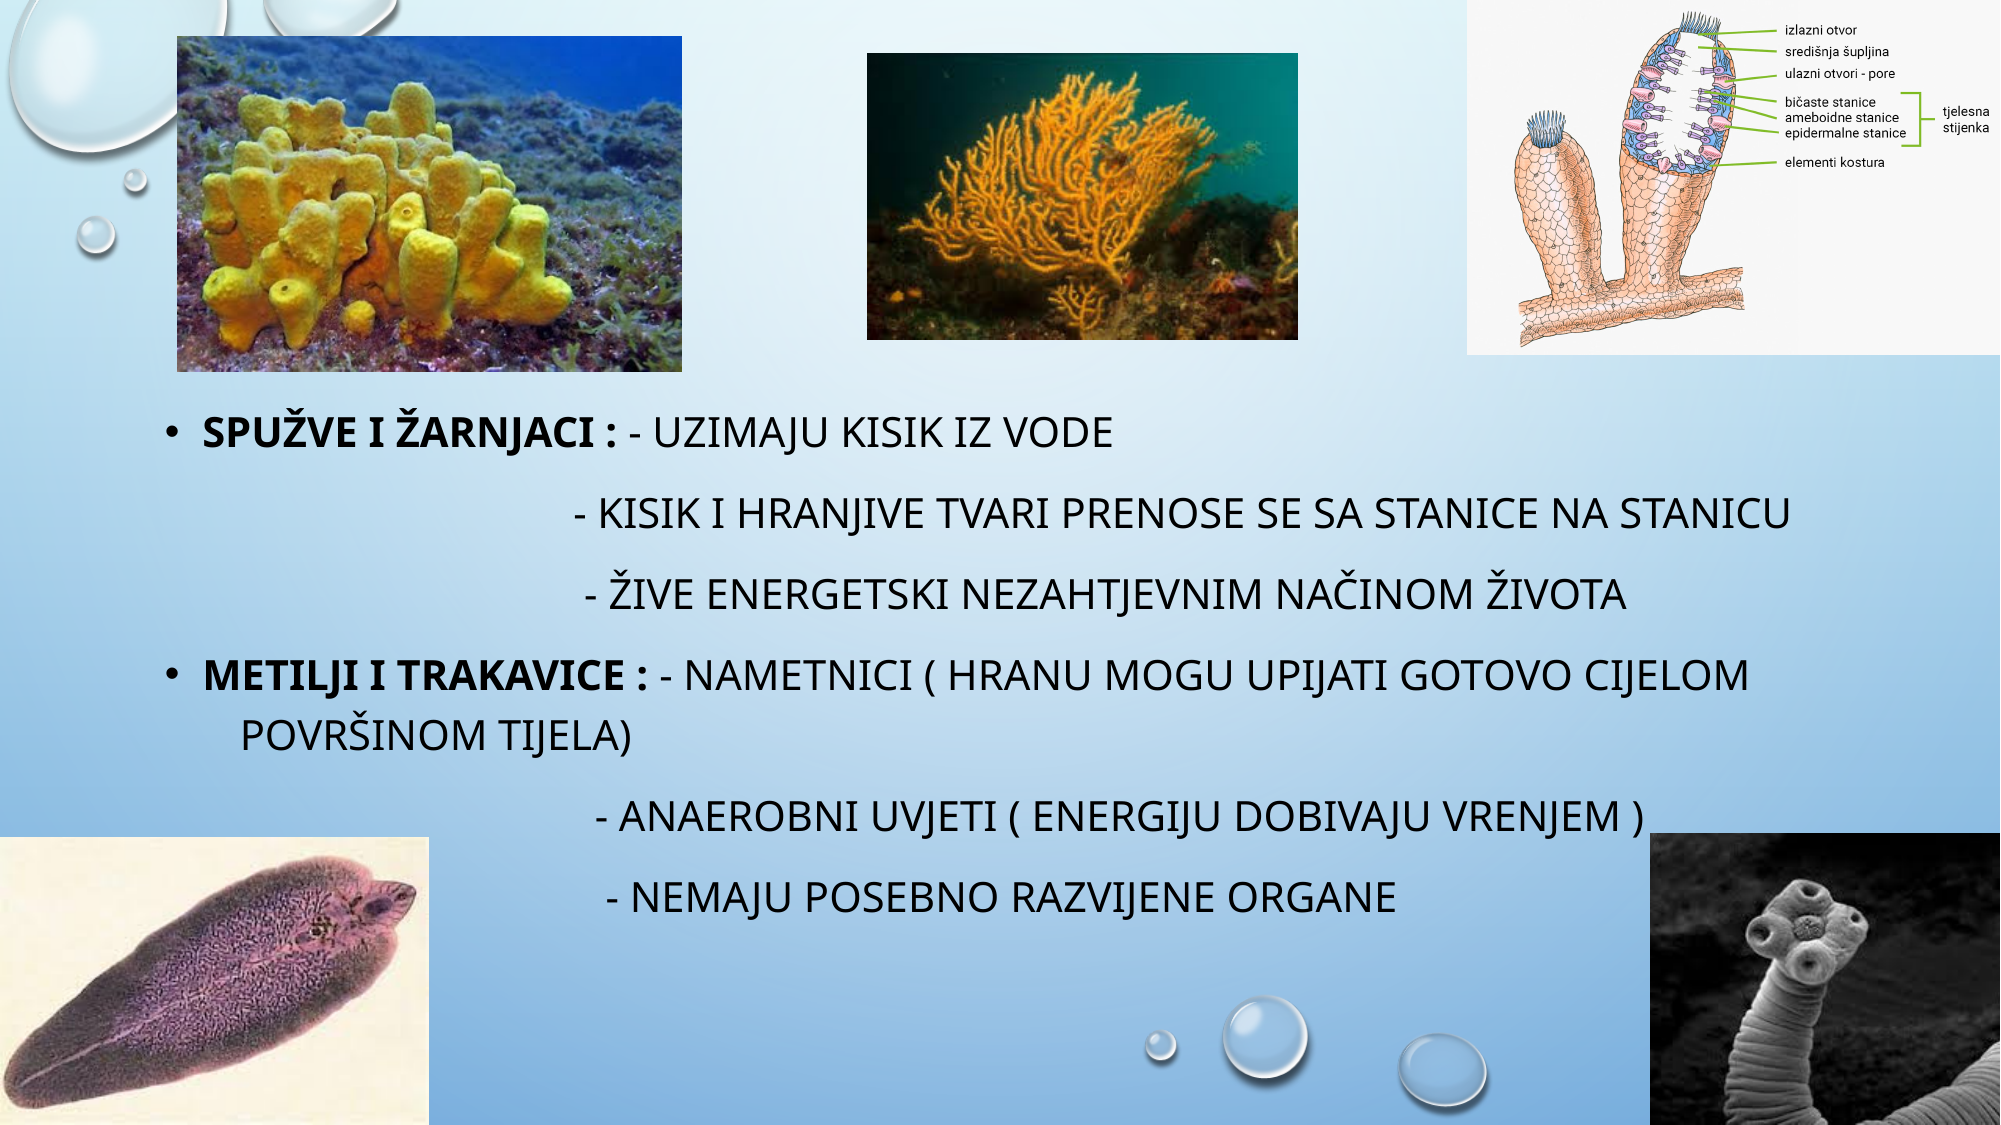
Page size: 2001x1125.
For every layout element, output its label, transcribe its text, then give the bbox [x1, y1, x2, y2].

picture [867, 53, 1298, 340]
picture [1650, 833, 2000, 1125]
picture [1467, 0, 2000, 355]
picture [177, 36, 682, 372]
list Spužve i žarnjaci : - uzimaju kisik iz vode - kisik i hranjive tvari prenose se sa stanice na stanicu - žive energetski nezahtjevnim načinom života Metilji i trakavice : - nametnici ( hranu mogu upijati gotovo cijelom površinom tijela) - anaerobni uvjeti ( energiju dobivaju vrenjem ) - nemaju posebno razvijene organe [149, 388, 1981, 950]
picture [0, 837, 429, 1125]
